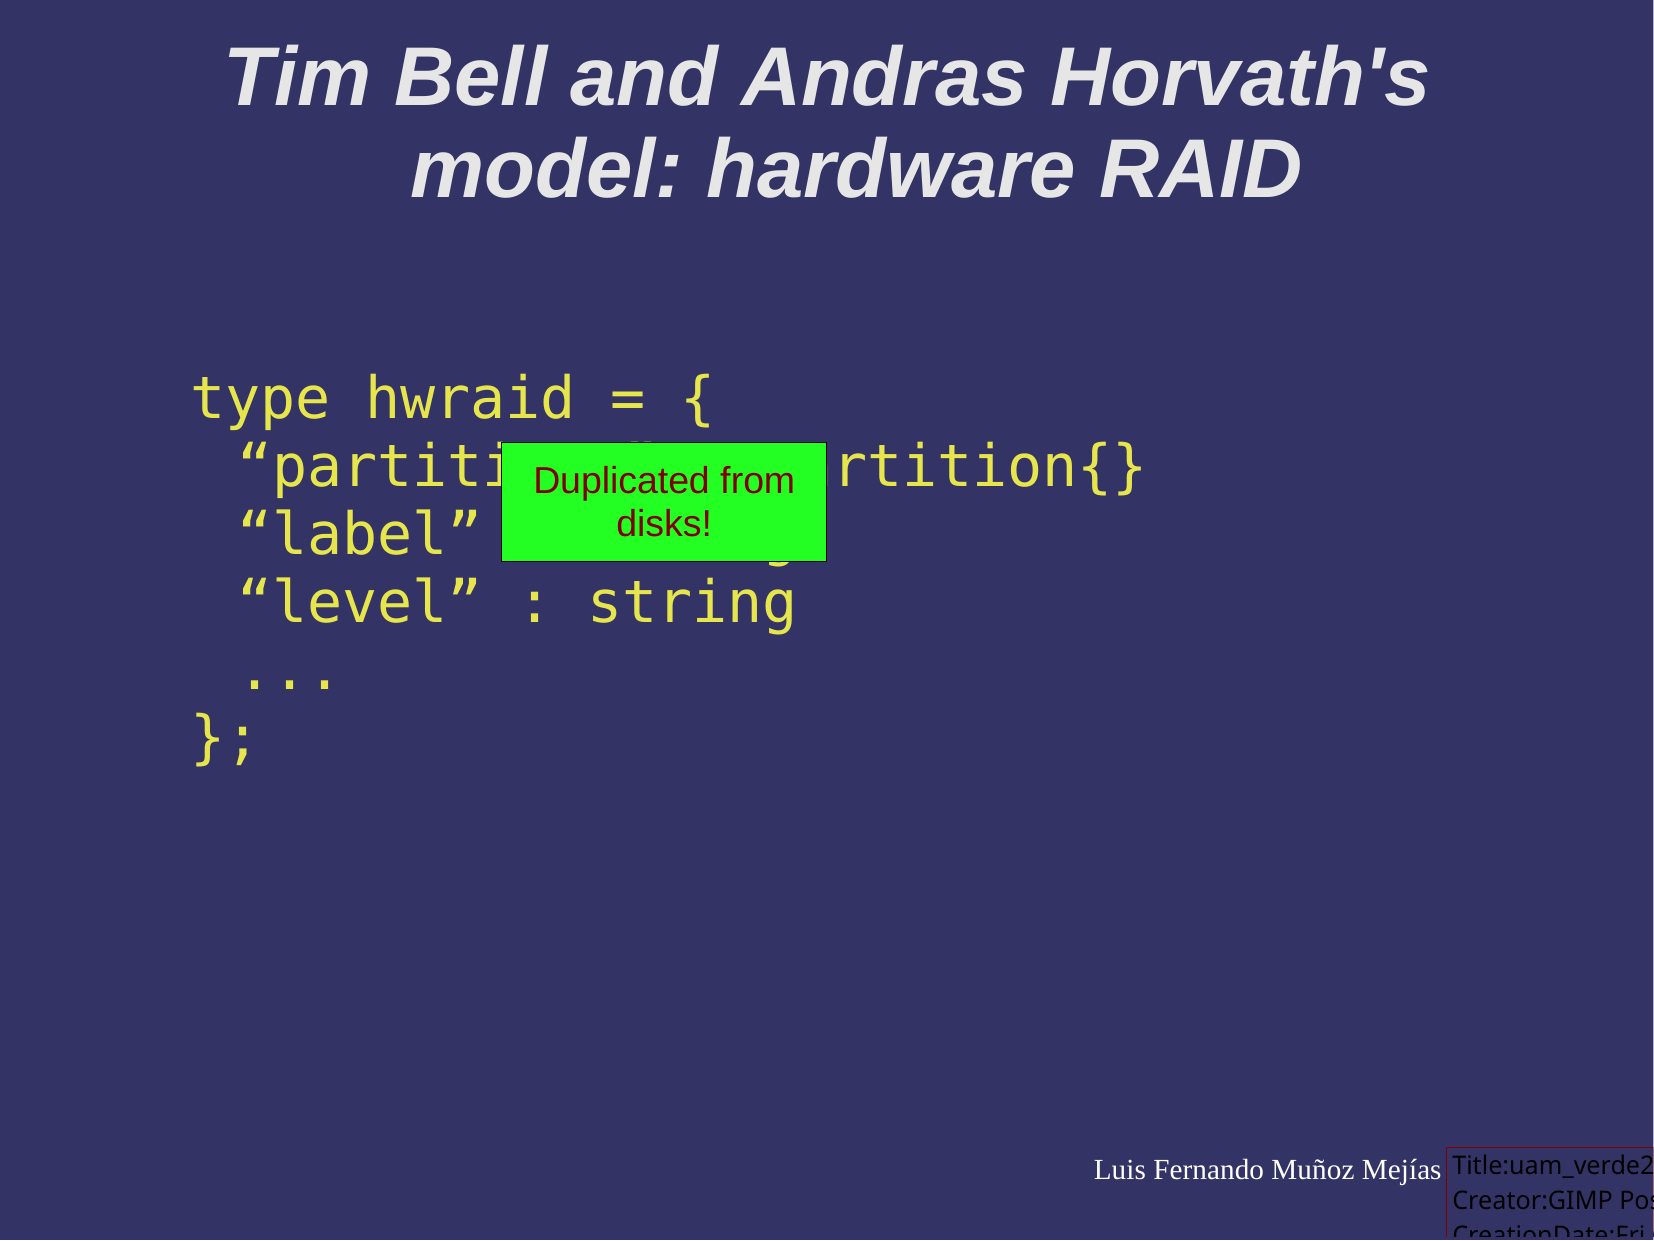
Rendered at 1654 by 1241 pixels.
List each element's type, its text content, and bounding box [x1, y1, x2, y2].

title Tim Bell and Andras Horvath's model: hardware RAID [121, 0, 1534, 249]
text_box Duplicated from disks! [501, 442, 827, 562]
list type hwraid = { “partitions” : partition{} “label” : string “level” : string ... }; [178, 364, 1570, 1147]
